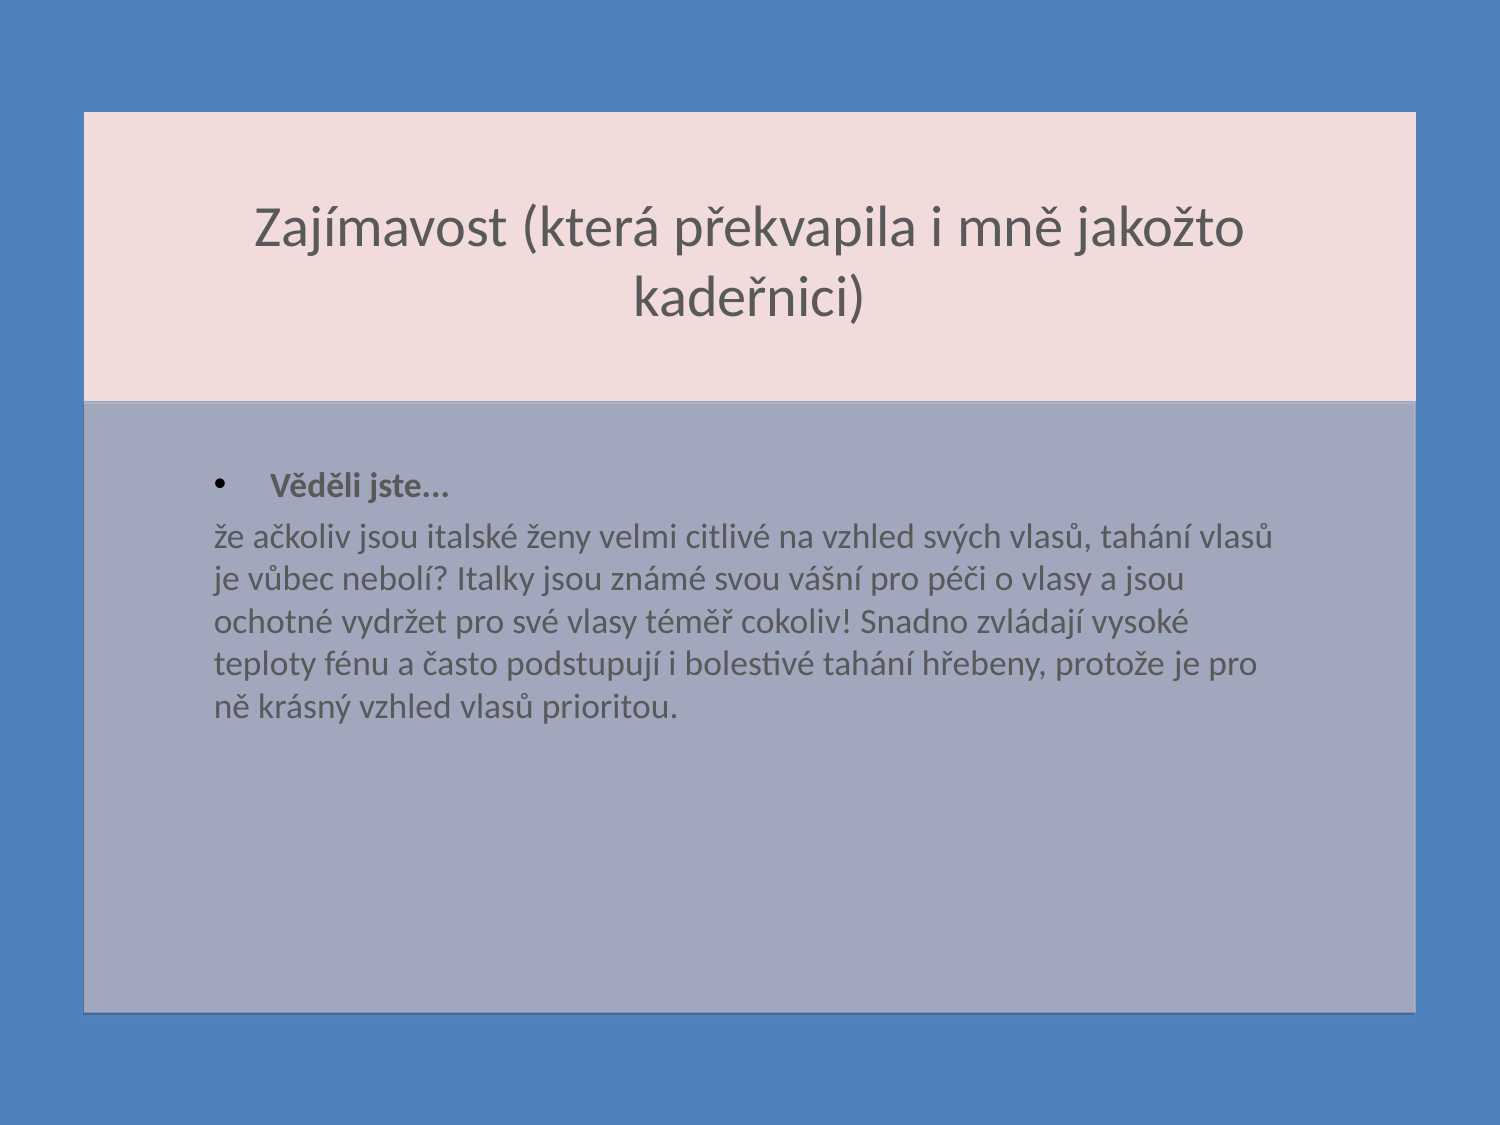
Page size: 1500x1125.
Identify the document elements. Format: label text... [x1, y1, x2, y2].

text_box [0, 0, 1500, 1125]
title Zajímavost (která překvapila i mně jakožto kadeřnici) [198, 175, 1302, 341]
list Věděli jste... že ačkoliv jsou italské ženy velmi citlivé na vzhled svých vlasů, tahání vlasů je vůbec nebolí? Italky jsou známé svou vášní pro péči o vlasy a jsou ochotné vydržet pro své vlasy téměř cokoliv! Snadno zvládají vysoké teploty fénu a často podstupují i bolestivé tahání hřebeny, protože je pro ně krásný vzhled vlasů prioritou. [198, 454, 1302, 919]
